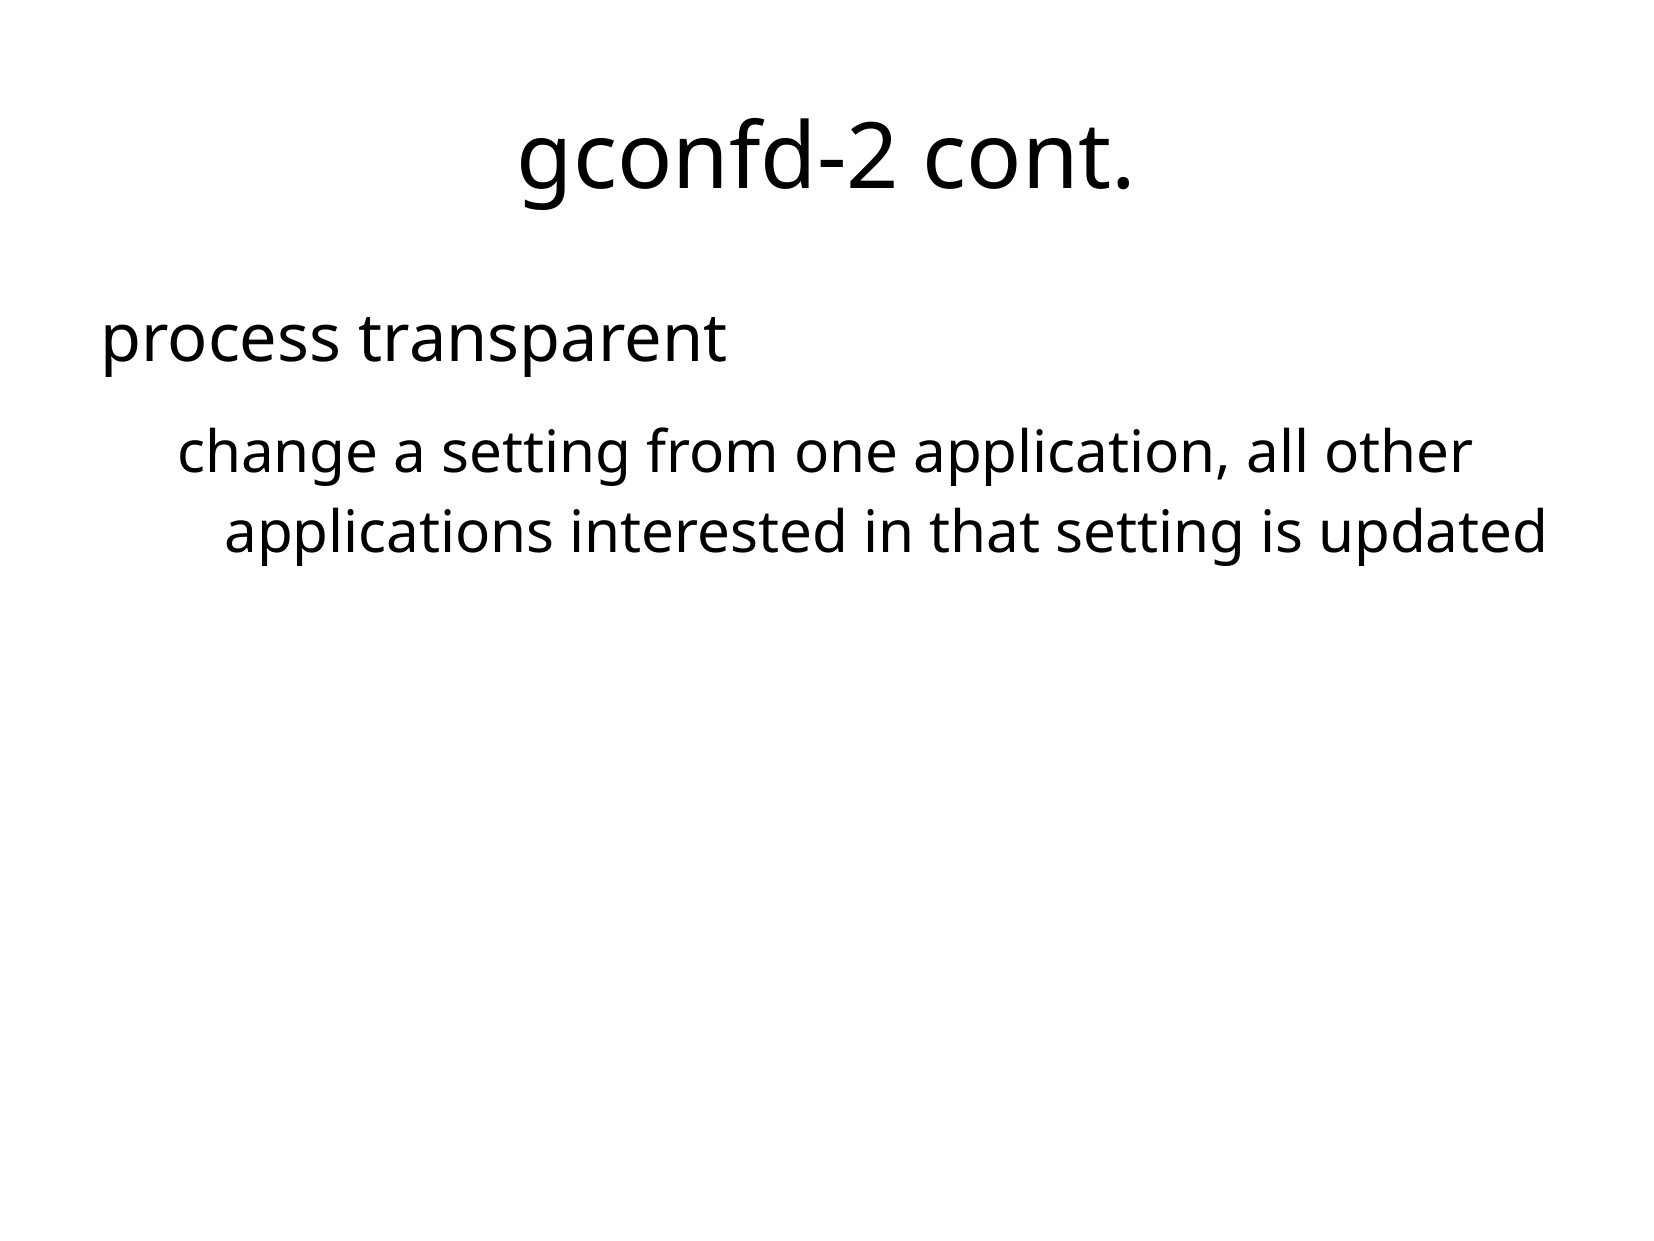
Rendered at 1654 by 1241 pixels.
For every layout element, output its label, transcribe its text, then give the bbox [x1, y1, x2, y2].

list process transparent change a setting from one application, all other applications interested in that setting is updated [82, 290, 1571, 1094]
title gconfd-2 cont. [82, 56, 1571, 250]
